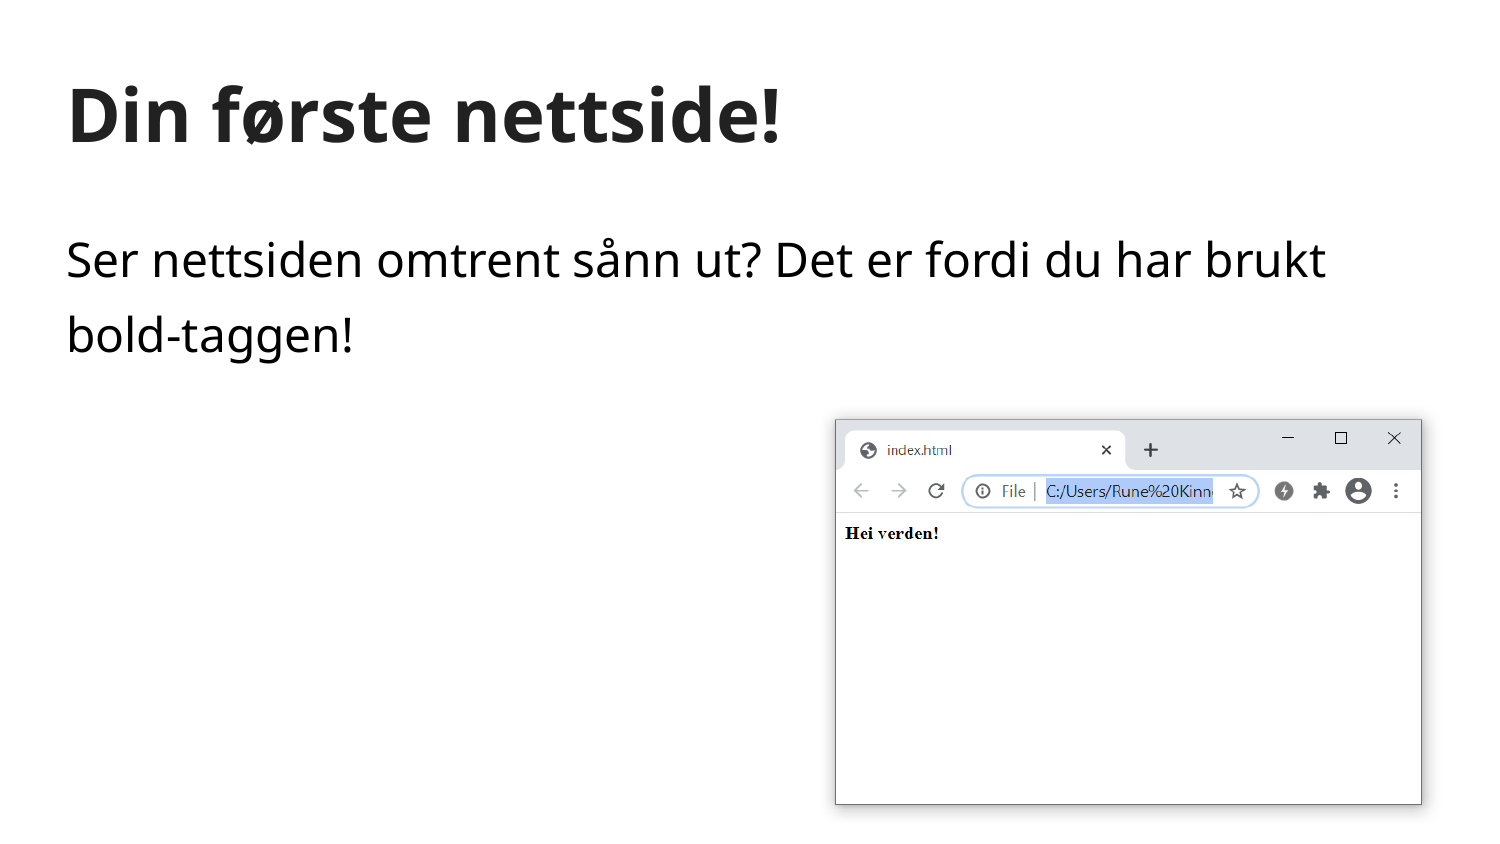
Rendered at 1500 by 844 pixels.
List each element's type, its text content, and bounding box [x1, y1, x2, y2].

picture [811, 391, 1457, 837]
list Ser nettsiden omtrent sånn ut? Det er fordi du har brukt bold-taggen! [51, 201, 1449, 750]
title Din første nettside! [51, 48, 1449, 180]
